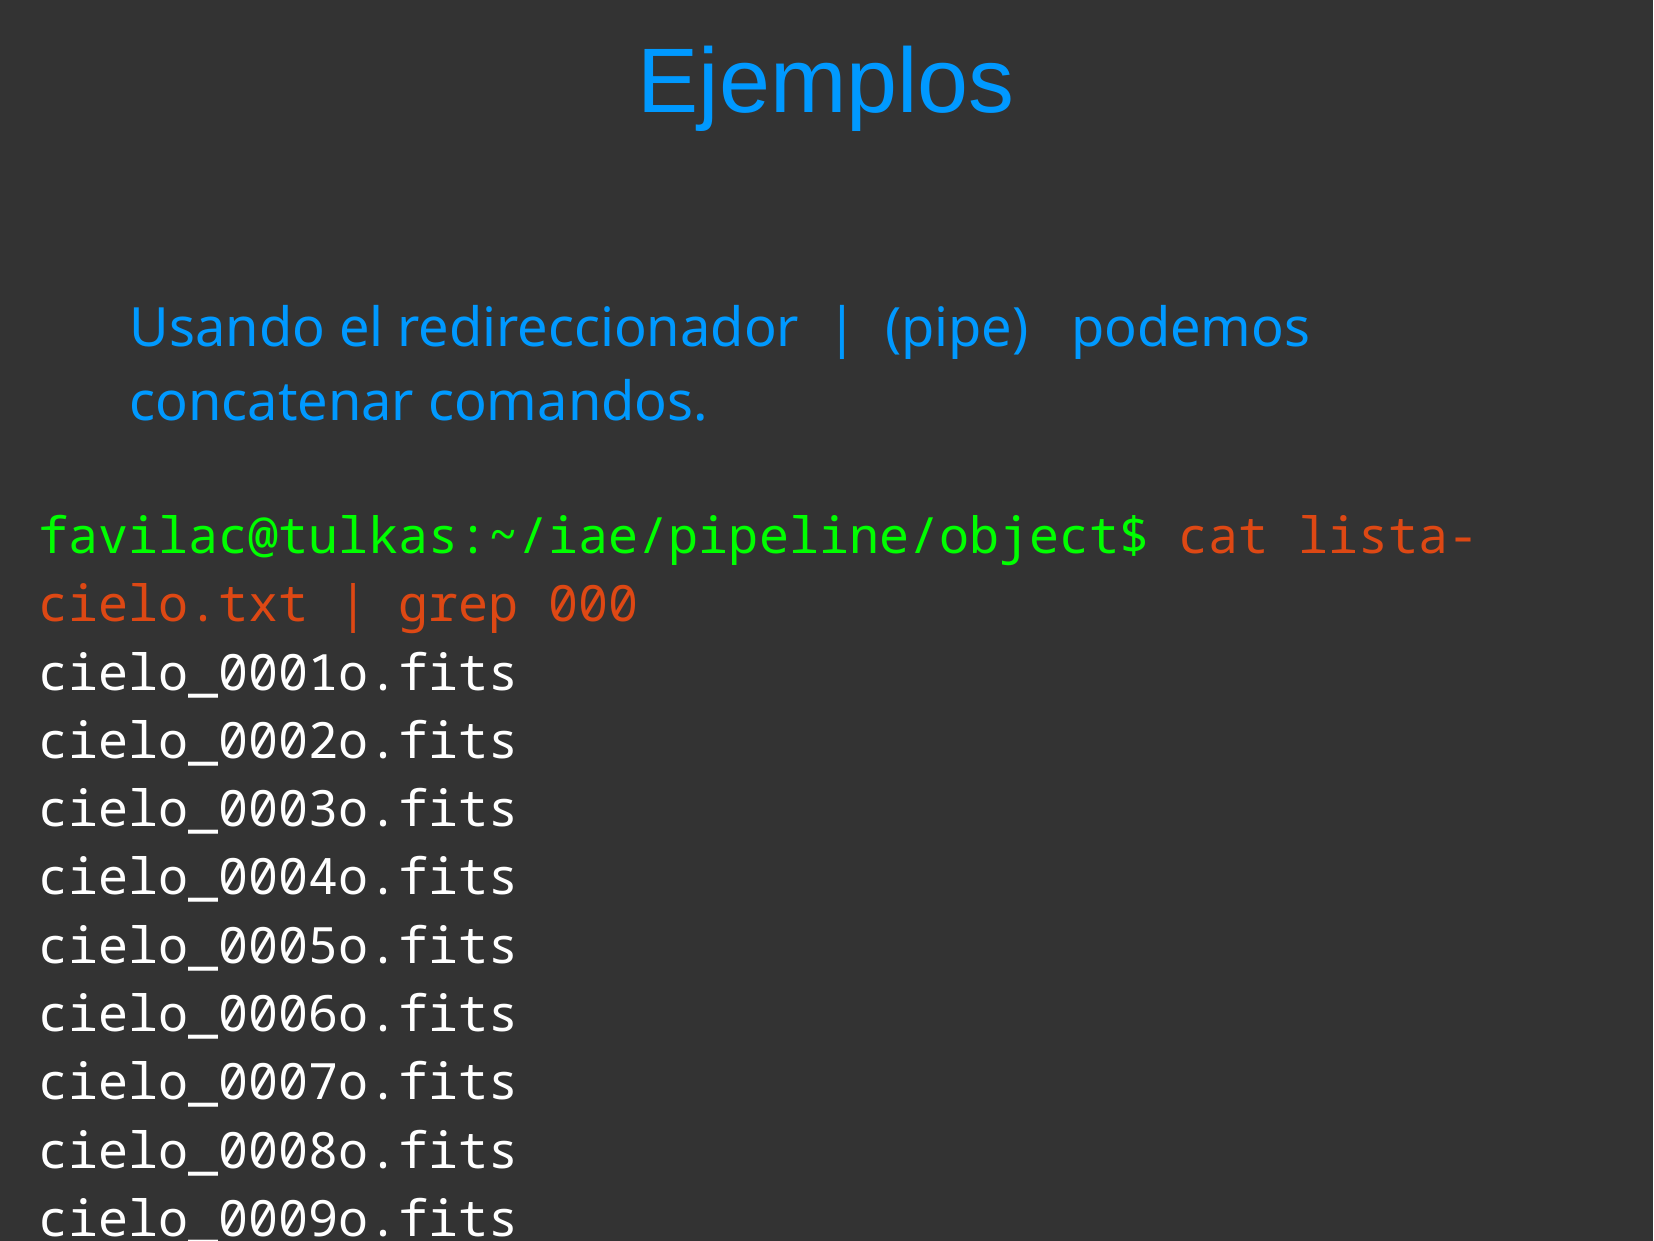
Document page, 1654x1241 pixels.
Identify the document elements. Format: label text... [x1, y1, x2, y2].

text_box favilac@tulkas:~/iae/pipeline/object$ cat lista-cielo.txt | grep 000 cielo_0001o.fits cielo_0002o.fits cielo_0003o.fits cielo_0004o.fits cielo_0005o.fits cielo_0006o.fits cielo_0007o.fits cielo_0008o.fits cielo_0009o.fits favilac@tulkas:~/iae/pipeline/object$ cat lista-cielo.txt | grep 000 > lista-cielo-1.txt [24, 492, 1635, 1217]
text_box Usando el redireccionador | (pipe) podemos concatenar comandos. [114, 280, 1539, 434]
title Ejemplos [82, 29, 1571, 133]
